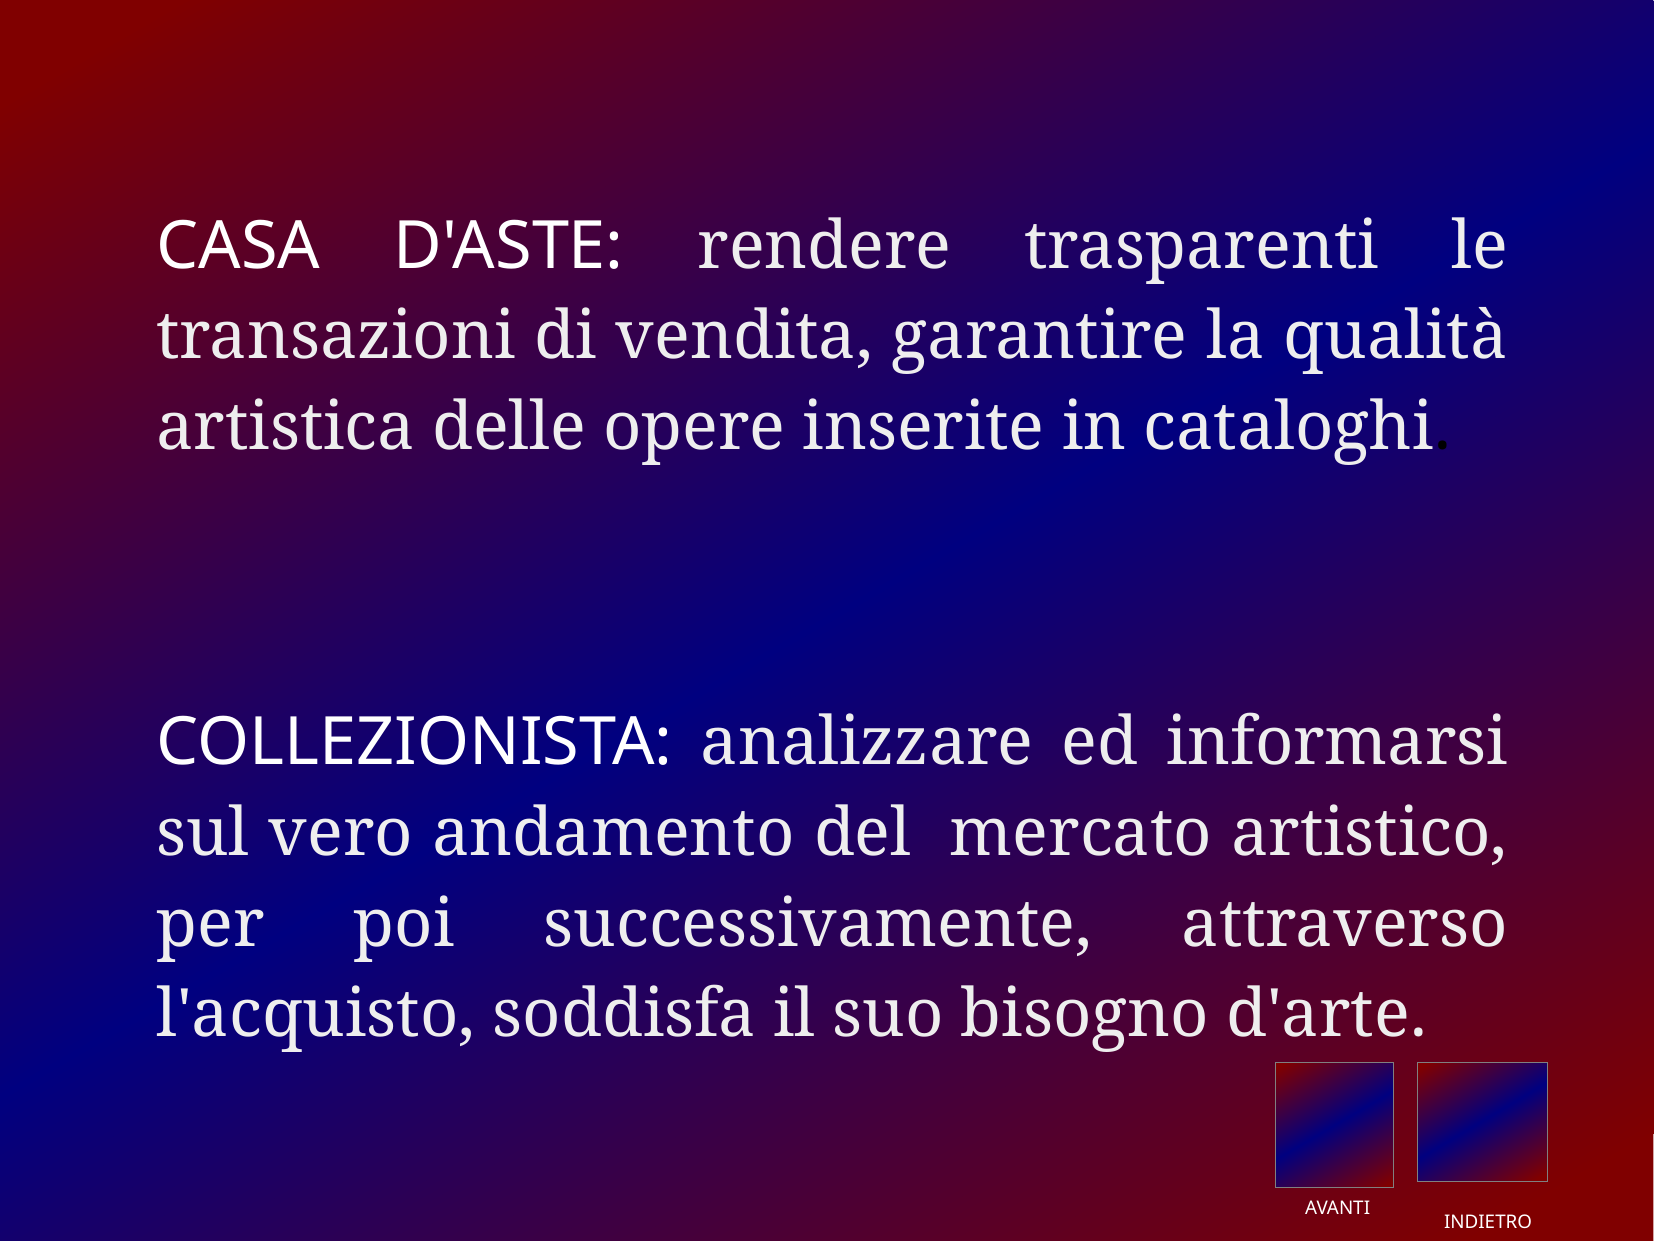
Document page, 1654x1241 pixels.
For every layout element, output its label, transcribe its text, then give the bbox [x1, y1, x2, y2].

text_box AVANTI [1287, 1187, 1388, 1227]
text_box CASA D'ASTE: rendere trasparenti le transazioni di vendita, garantire la qualità artistica delle opere inserite in cataloghi. [141, 189, 1524, 464]
text_box INDIETRO [1429, 1200, 1548, 1241]
text_box COLLEZIONISTA: analizzare ed informarsi sul vero andamento del mercato artistico, per poi successivamente, attraverso l'acquisto, soddisfa il suo bisogno d'arte. [141, 685, 1524, 1037]
text_box [1275, 1062, 1394, 1188]
text_box [1417, 1062, 1548, 1182]
